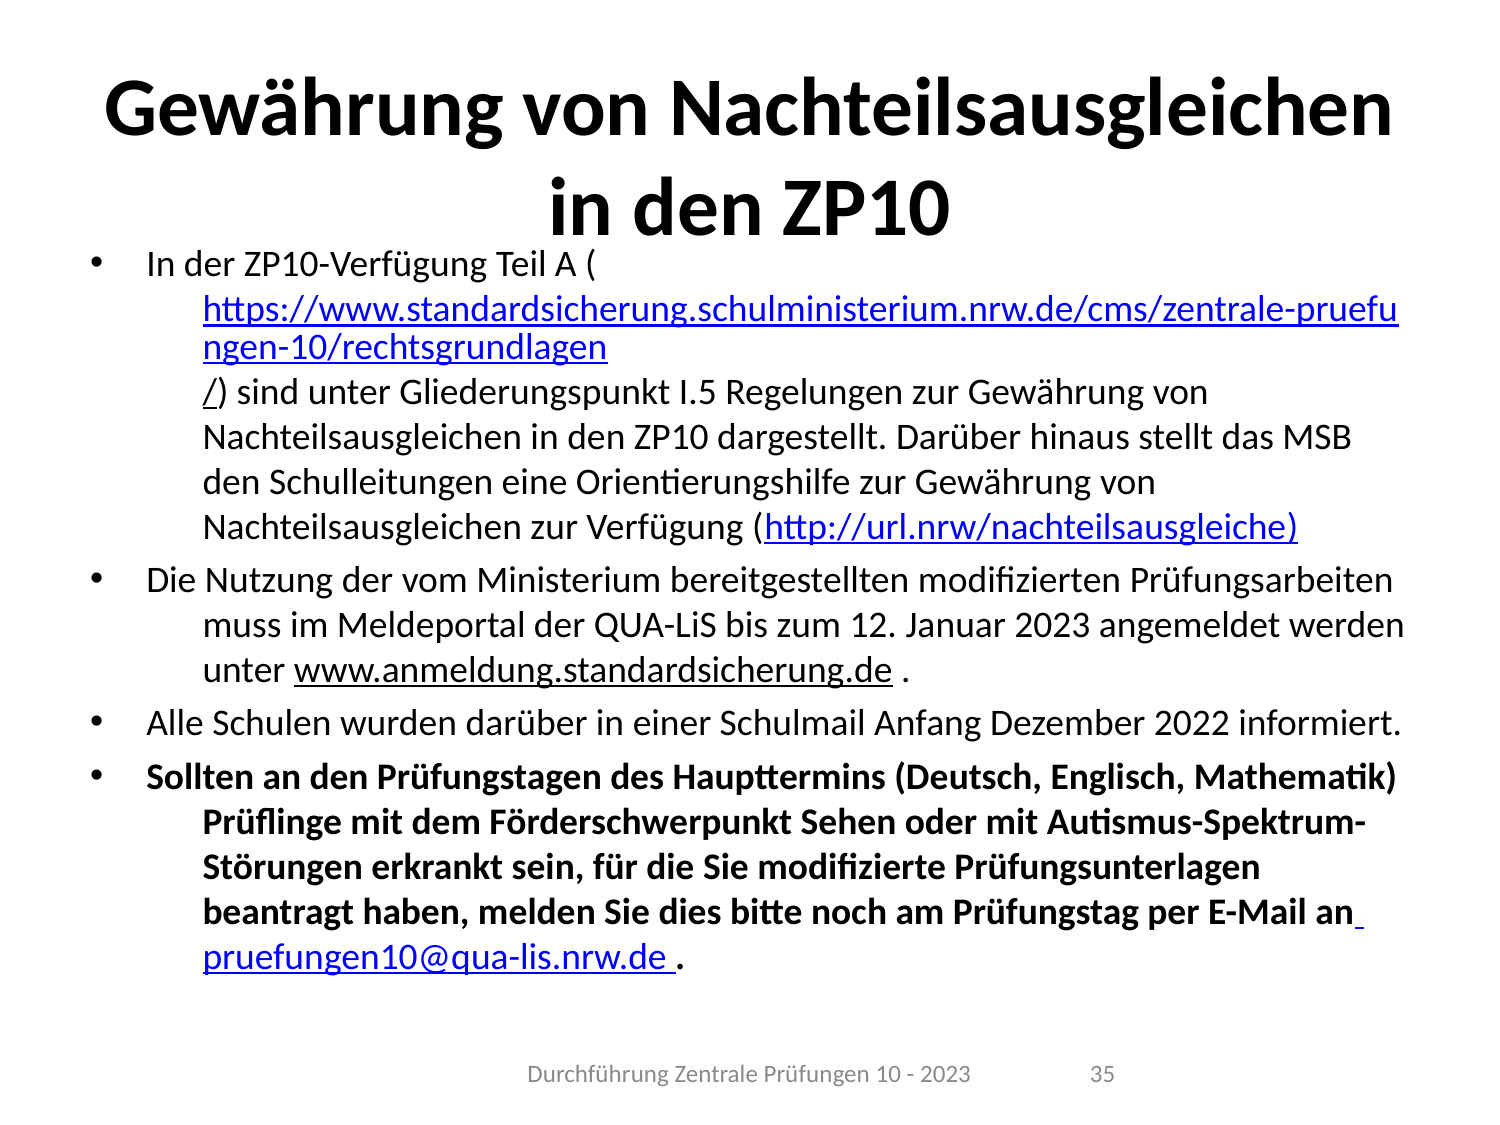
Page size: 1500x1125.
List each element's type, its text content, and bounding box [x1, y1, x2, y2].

list In der ZP10-Verfügung Teil A (https://www.standardsicherung.schulministerium.nrw.de/cms/zentrale-pruefungen-10/rechtsgrundlagen/) sind unter Gliederungspunkt I.5 Regelungen zur Gewährung von Nachteilsausgleichen in den ZP10 dargestellt. Darüber hinaus stellt das MSB den Schulleitungen eine Orientierungshilfe zur Gewährung von Nachteilsausgleichen zur Verfügung (http://url.nrw/nachteilsausgleiche) Die Nutzung der vom Ministerium bereitgestellten modifizierten Prüfungsarbeiten muss im Meldeportal der QUA-LiS bis zum 12. Januar 2023 angemeldet werden unter www.anmeldung.standardsicherung.de . Alle Schulen wurden darüber in einer Schulmail Anfang Dezember 2022 informiert. Sollten an den Prüfungstagen des Haupttermins (Deutsch, Englisch, Mathematik) Prüflinge mit dem Förderschwerpunkt Sehen oder mit Autismus-Spektrum-Störungen erkrankt sein, für die Sie modifizierte Prüfungsunterlagen beantragt haben, melden Sie dies bitte noch am Prüfungstag per E-Mail an pruefungen10@qua-lis.nrw.de . [75, 231, 1426, 1005]
text_box Durchführung Zentrale Prüfungen 10 - 2023 [512, 1042, 988, 1103]
title Gewährung von Nachteilsausgleichen in den ZP10 [75, 45, 1426, 209]
text_box 35 [1074, 1042, 1426, 1103]
